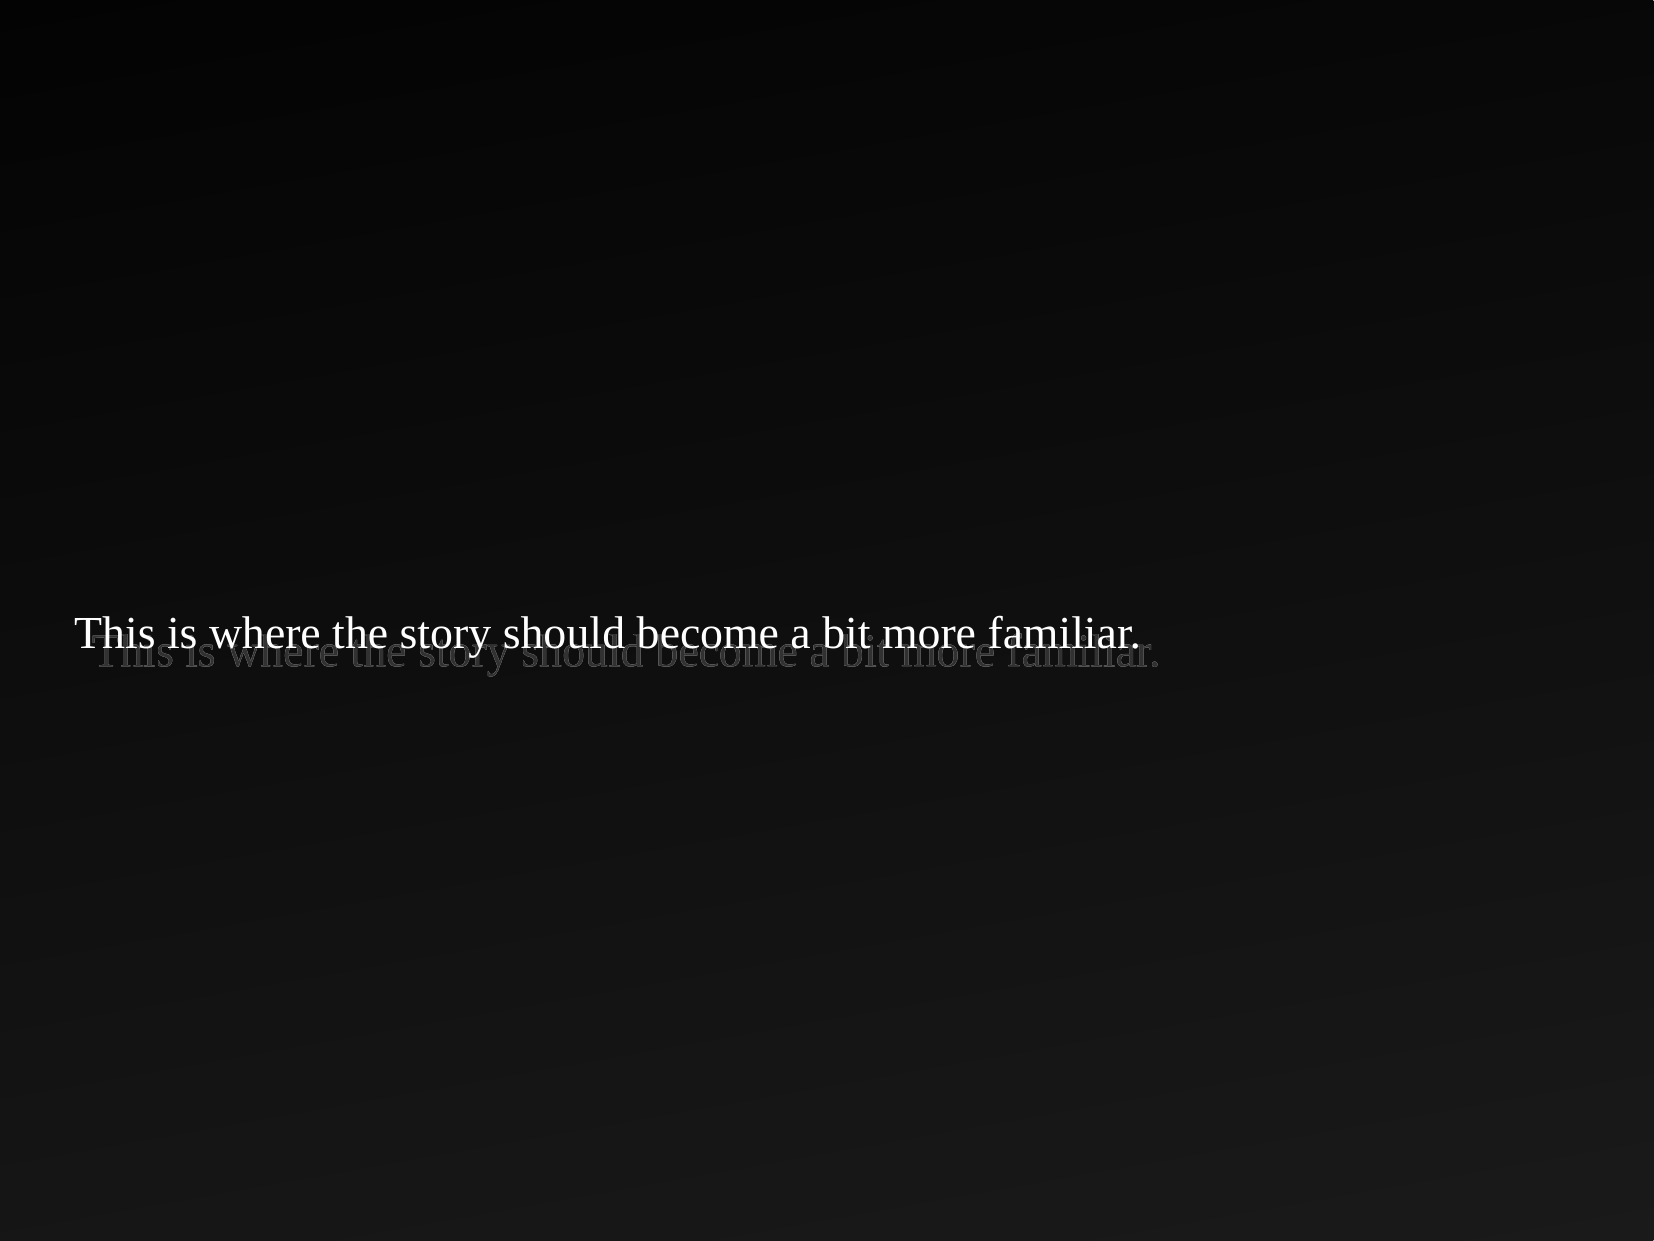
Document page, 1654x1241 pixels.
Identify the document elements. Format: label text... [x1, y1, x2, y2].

text_box This is where the story should become a bit more familiar. [59, 600, 1157, 666]
